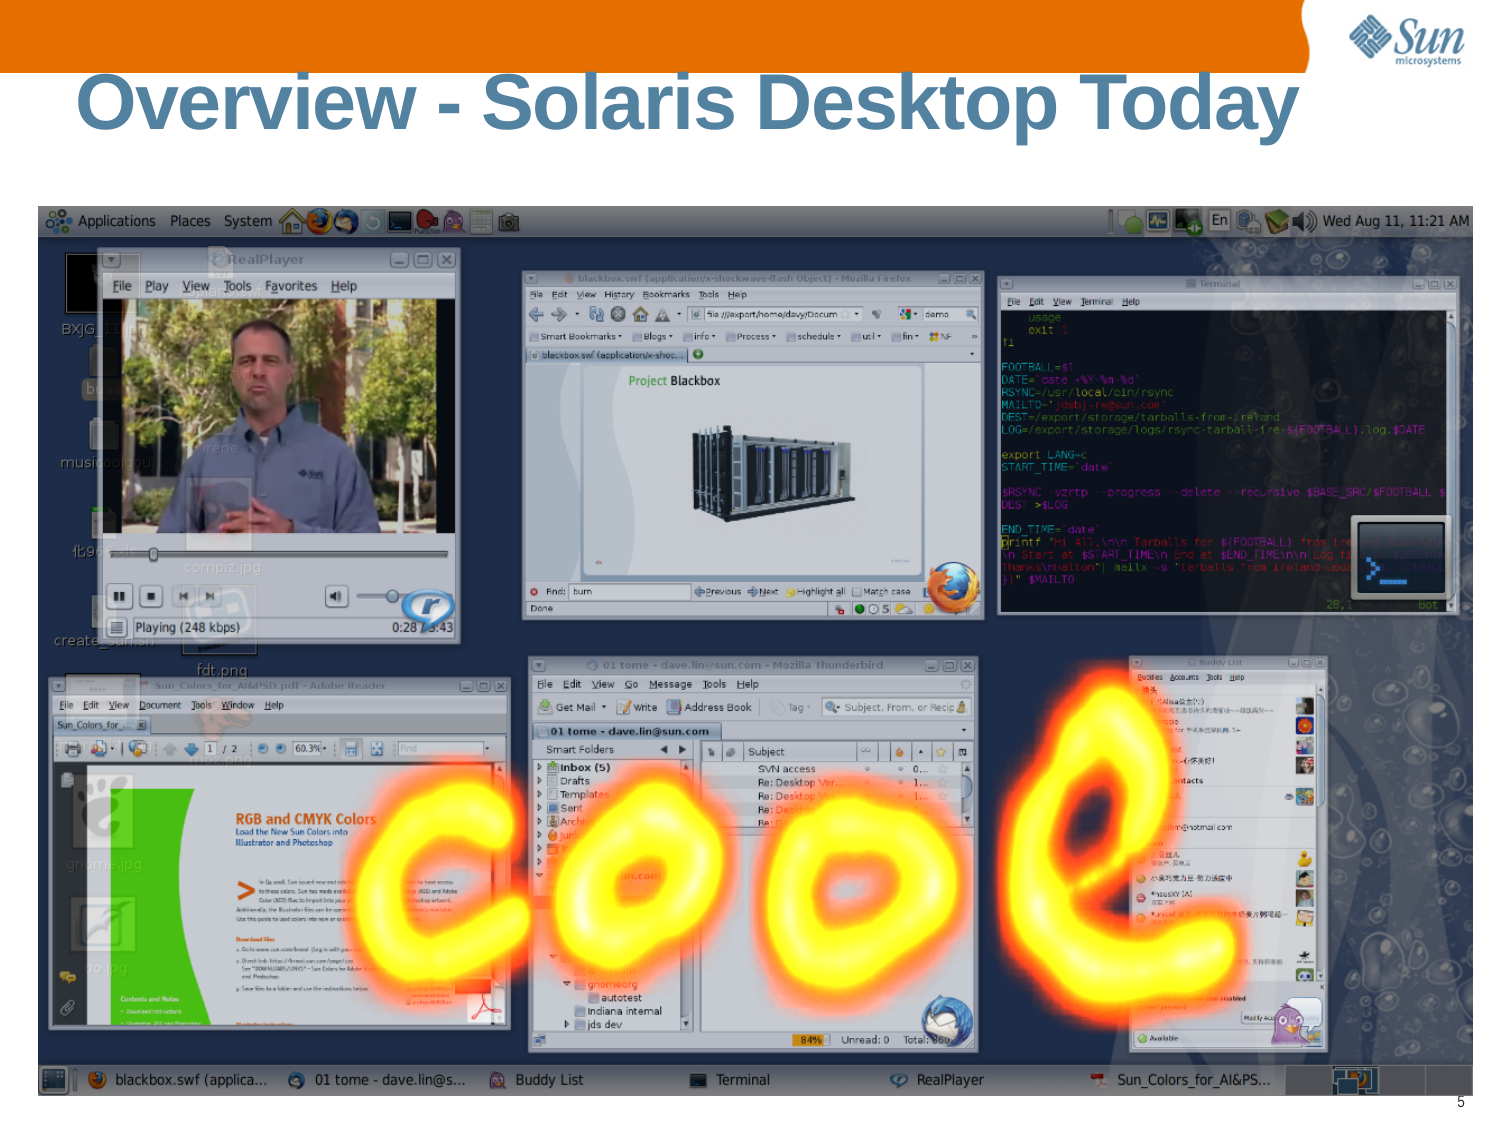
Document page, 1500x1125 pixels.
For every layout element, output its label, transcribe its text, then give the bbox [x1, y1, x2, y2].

title Overview - Solaris Desktop Today [75, 87, 1437, 206]
picture [0, 0, 1500, 73]
picture [38, 206, 1473, 1096]
